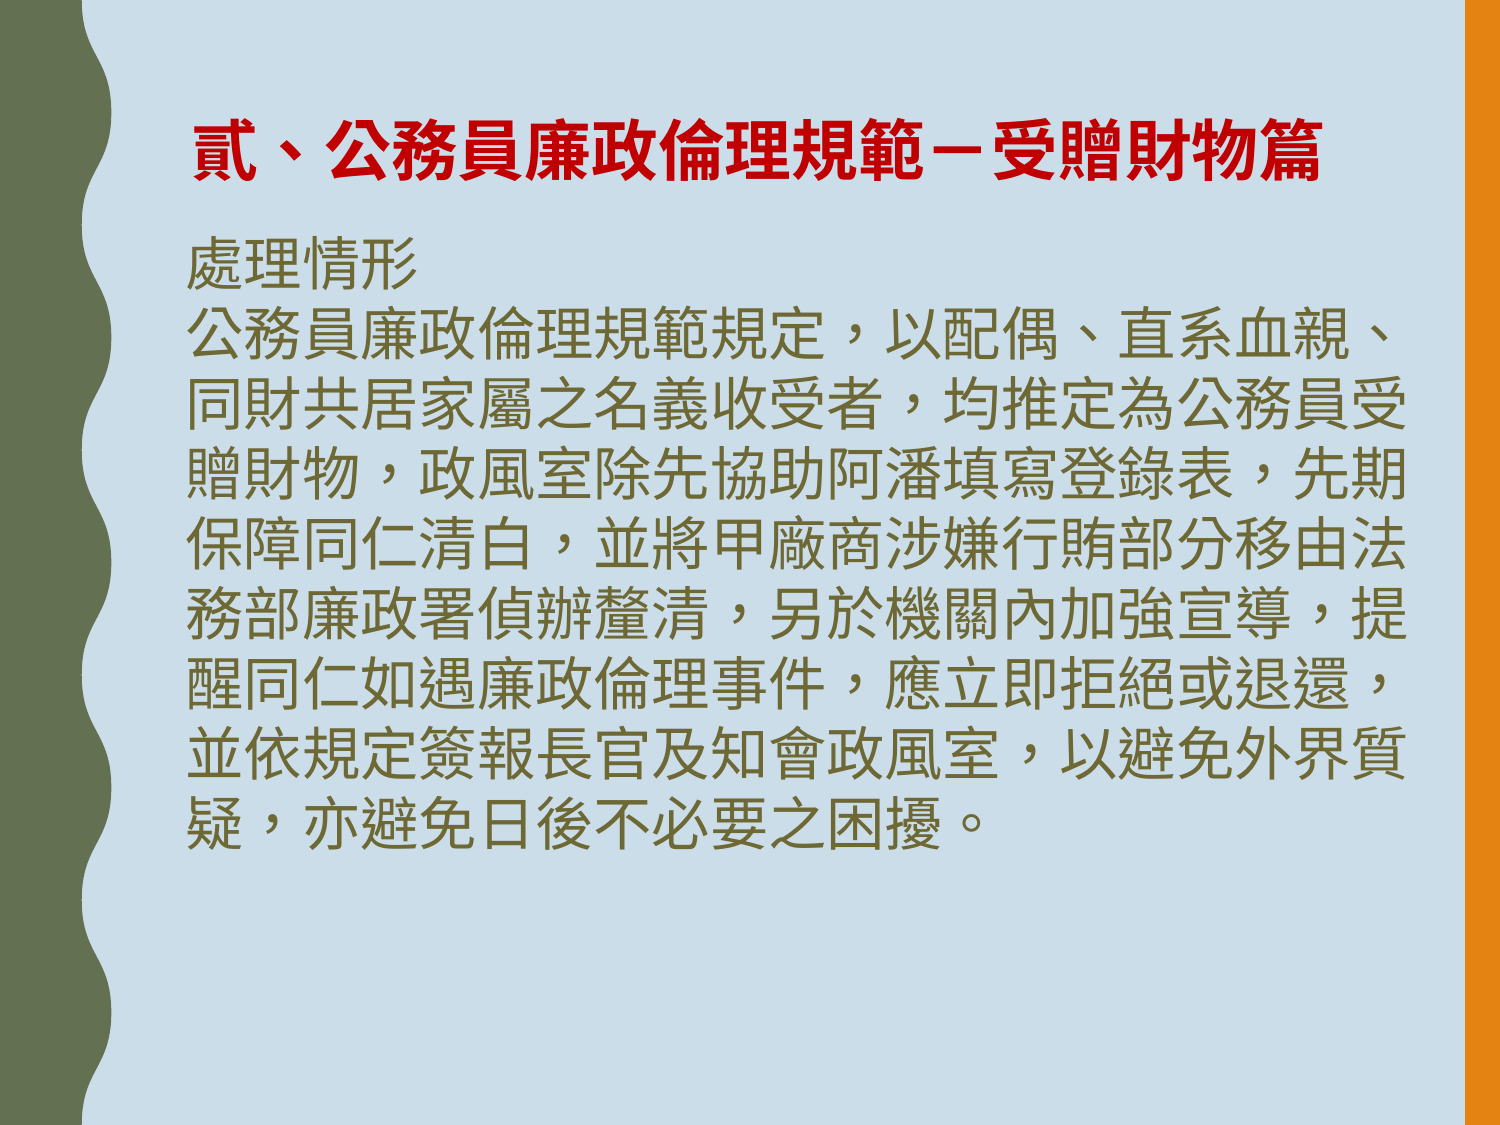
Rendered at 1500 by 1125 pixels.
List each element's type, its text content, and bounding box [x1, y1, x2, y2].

text_box 貳、公務員廉政倫理規範－受贈財物篇 [176, 101, 1341, 197]
text_box 處理情形 公務員廉政倫理規範規定，以配偶、直系血親、同財共居家屬之名義收受者，均推定為公務員受贈財物，政風室除先協助阿潘填寫登錄表，先期保障同仁清白，並將甲廠商涉嫌行賄部分移由法務部廉政署偵辦釐清，另於機關內加強宣導，提醒同仁如遇廉政倫理事件，應立即拒絕或退還，並依規定簽報長官及知會政風室，以避免外界質疑，亦避免日後不必要之困擾。 [171, 219, 1435, 865]
